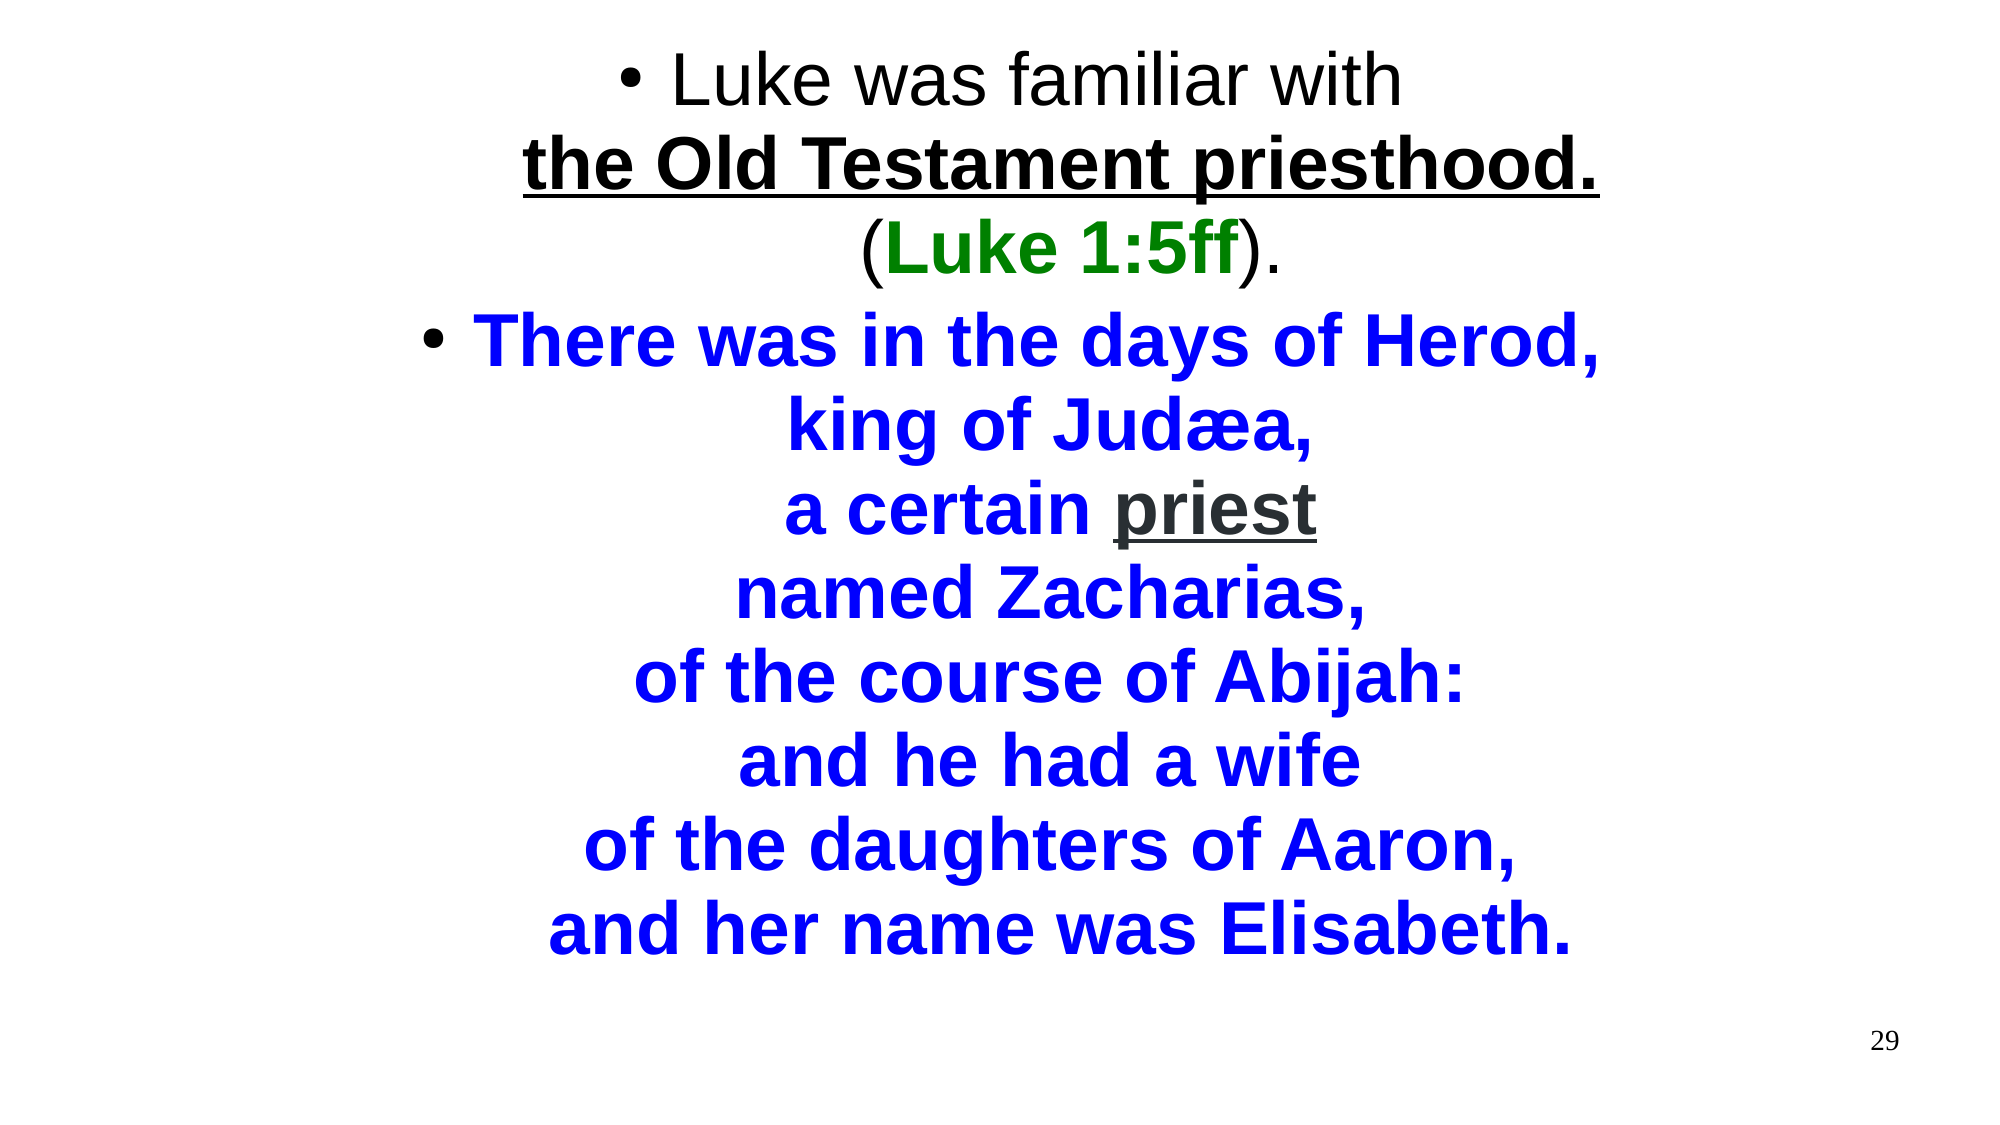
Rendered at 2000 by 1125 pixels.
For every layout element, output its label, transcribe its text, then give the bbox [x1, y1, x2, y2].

list Luke was familiar with the Old Testament priesthood. (Luke 1:5ff). There was in the days of Herod, king of Judæa, a certain priest named Zacharias, of the course of Abijah: and he had a wife of the daughters of Aaron, and her name was Elisabeth. [37, 37, 1988, 1125]
